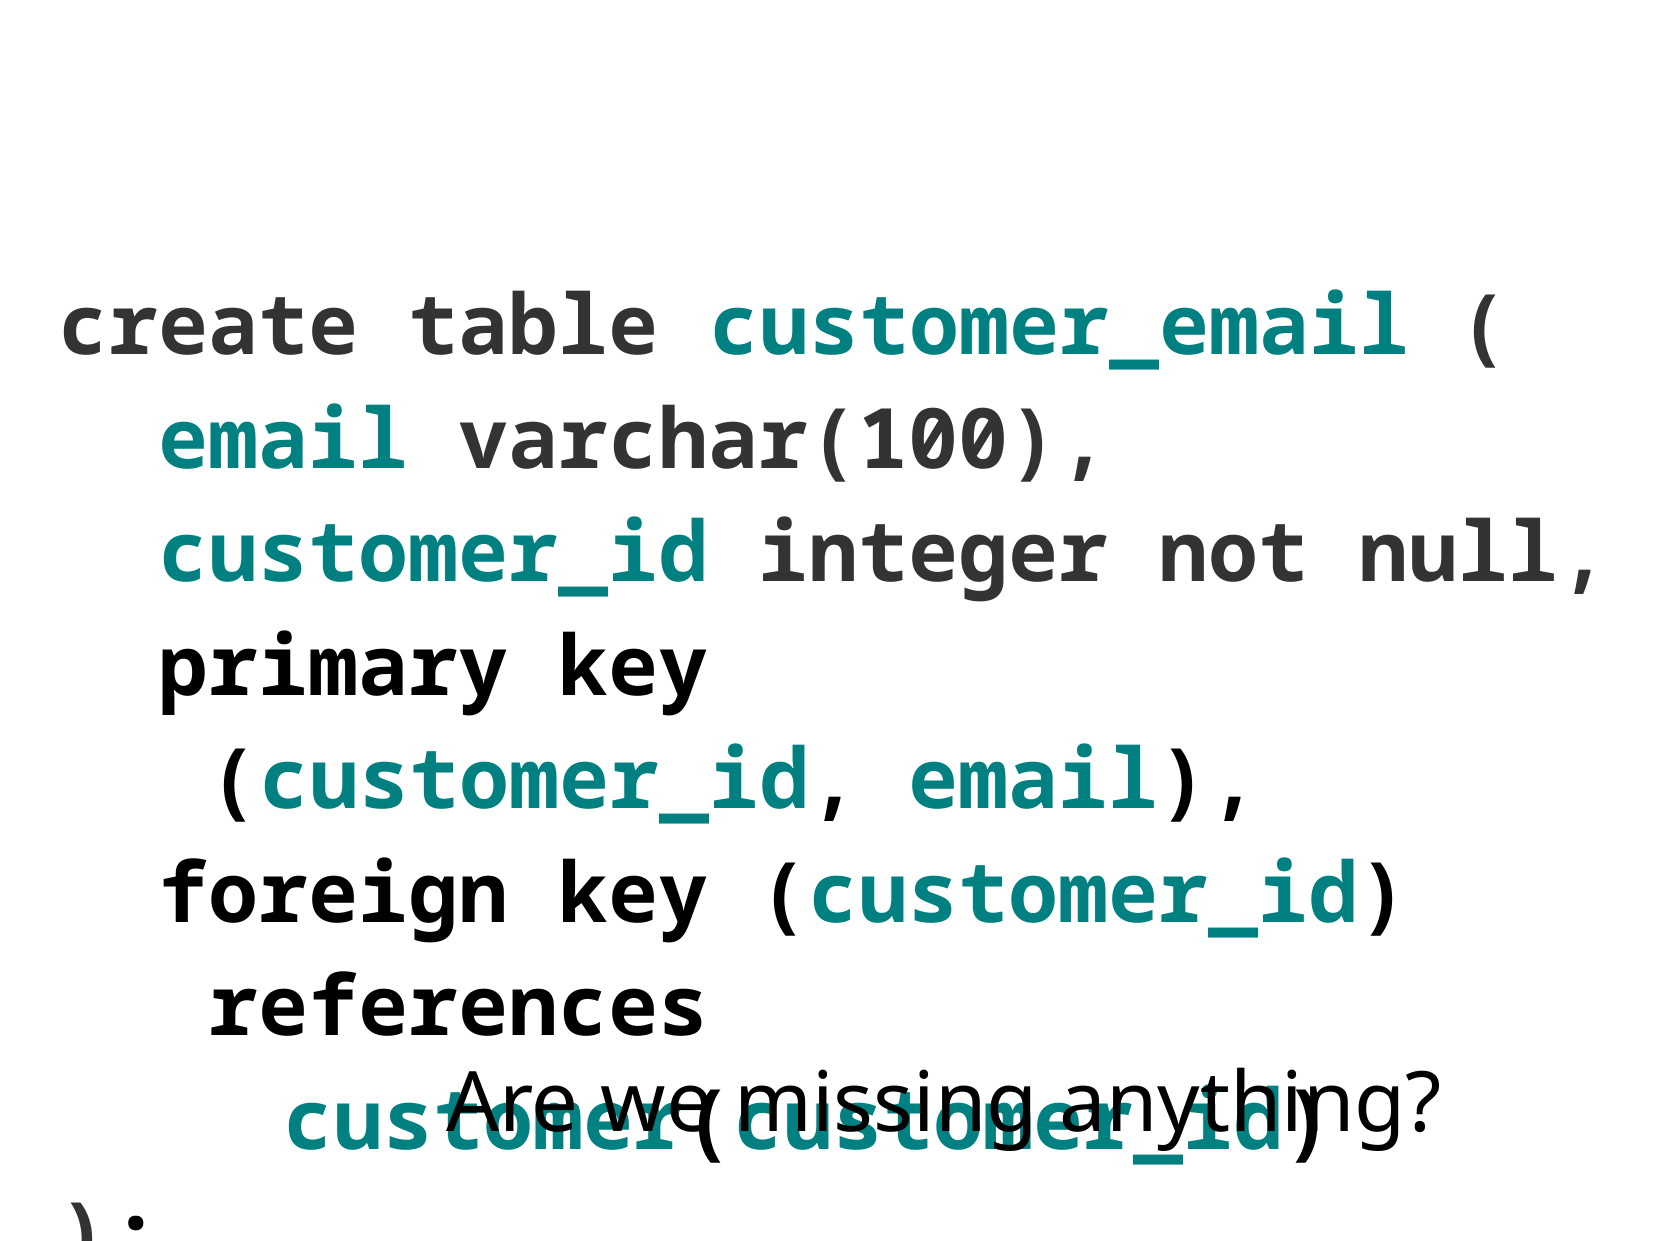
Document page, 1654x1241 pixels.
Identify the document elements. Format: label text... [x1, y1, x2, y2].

text_box Are we missing anything? [431, 1035, 1536, 1152]
text_box create table customer_email ( email varchar(100), customer_id integer not null, primary key (customer_id, email), foreign key (customer_id) references customer(customer_id) ); [59, 265, 1625, 1131]
